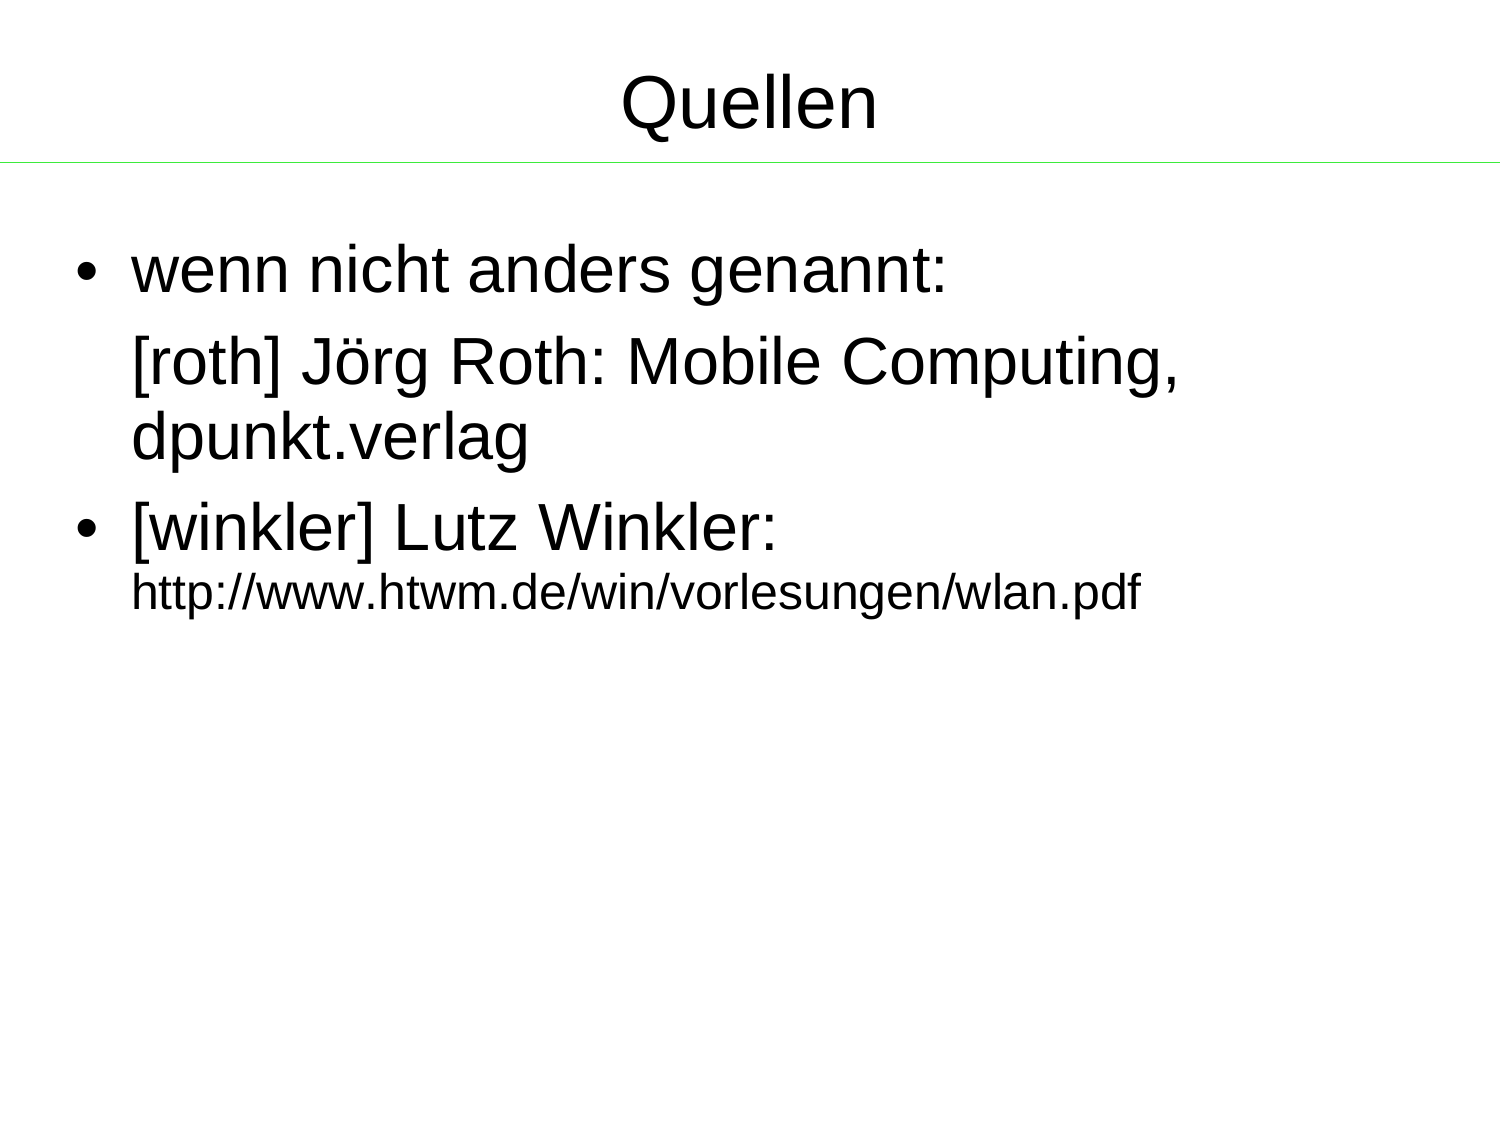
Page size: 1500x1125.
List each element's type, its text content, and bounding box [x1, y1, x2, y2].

title Quellen [75, 57, 1426, 148]
list wenn nicht anders genannt: [roth] Jörg Roth: Mobile Computing, dpunkt.verlag [winkler] Lutz Winkler: http://www.htwm.de/win/vorlesungen/wlan.pdf [75, 232, 1426, 986]
